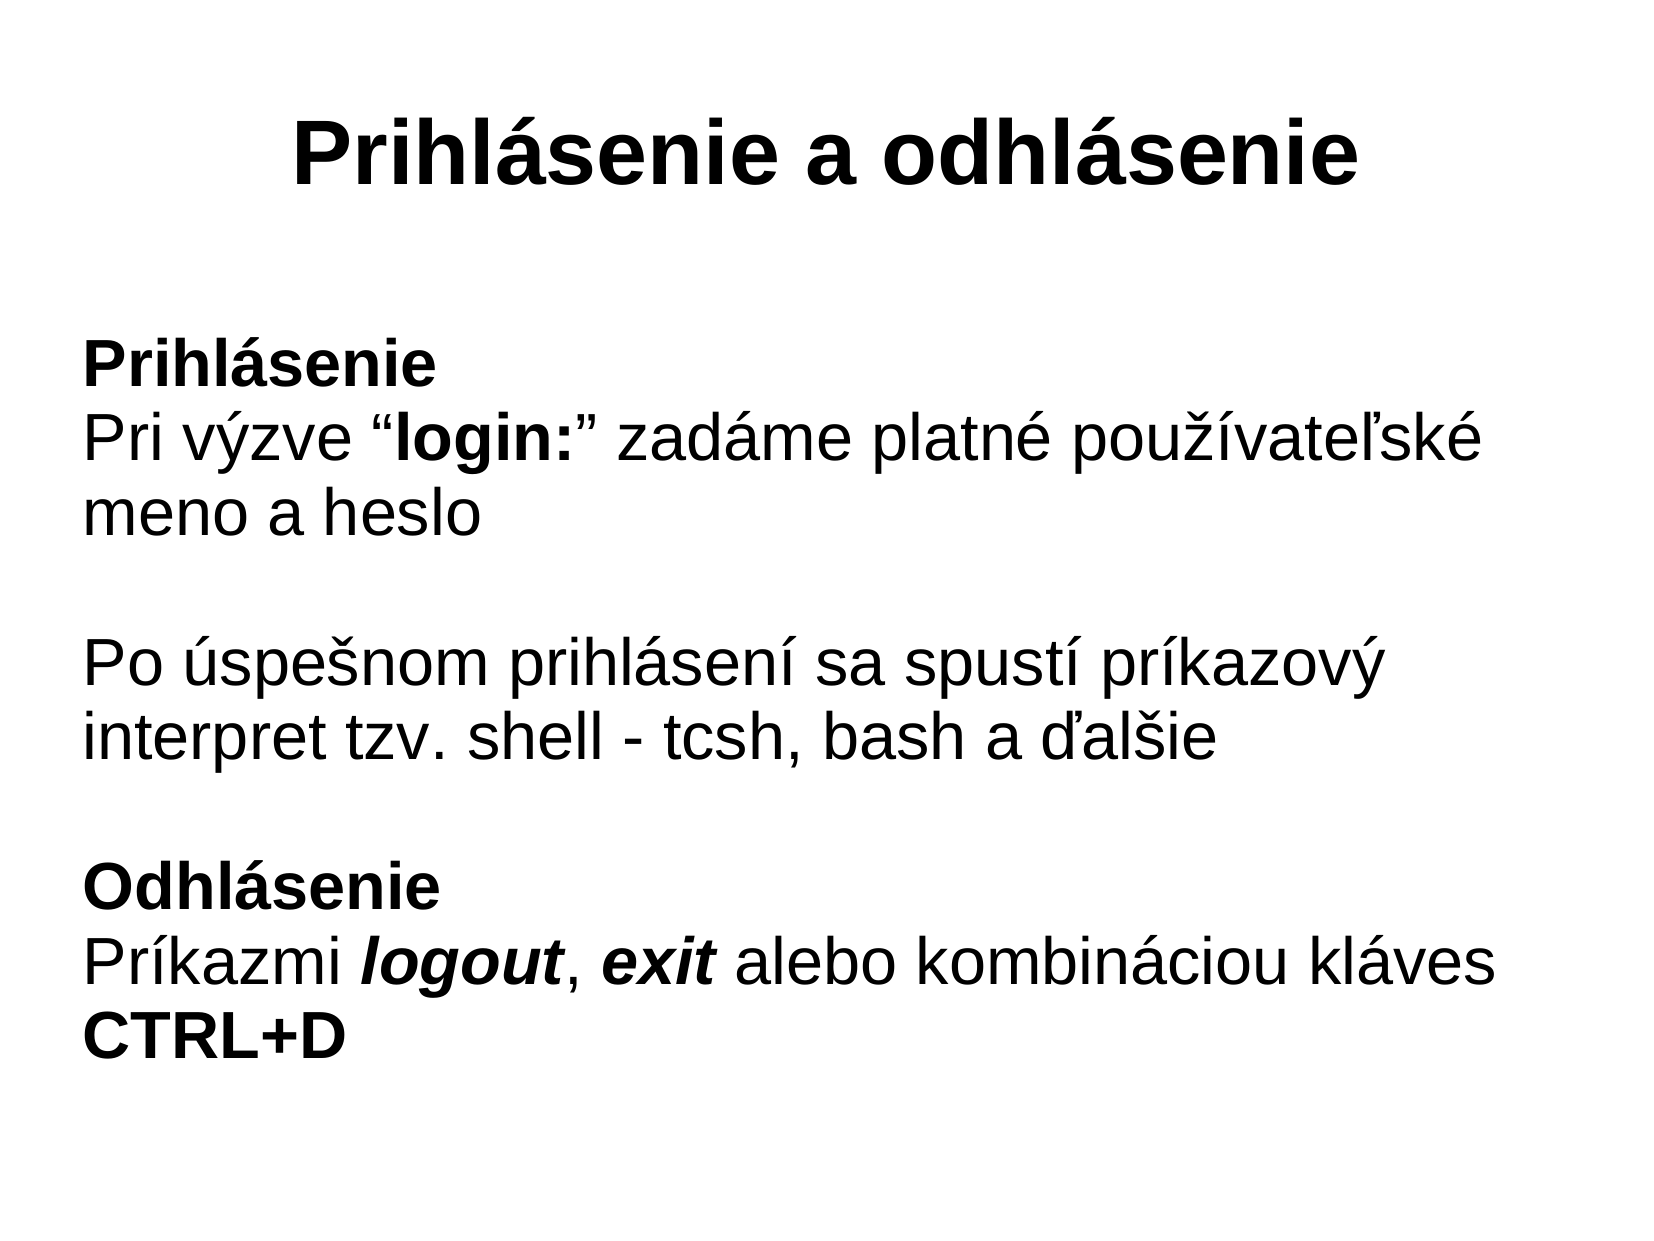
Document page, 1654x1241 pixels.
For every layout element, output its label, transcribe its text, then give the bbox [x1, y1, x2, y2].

subtitle Prihlásenie Pri výzve “login:” zadáme platné používateľské meno a heslo Po úspešnom prihlásení sa spustí príkazový interpret tzv. shell - tcsh, bash a ďalšie Odhlásenie Príkazmi logout, exit alebo kombináciou kláves CTRL+D [82, 290, 1571, 1109]
title Prihlásenie a odhlásenie [82, 49, 1571, 257]
